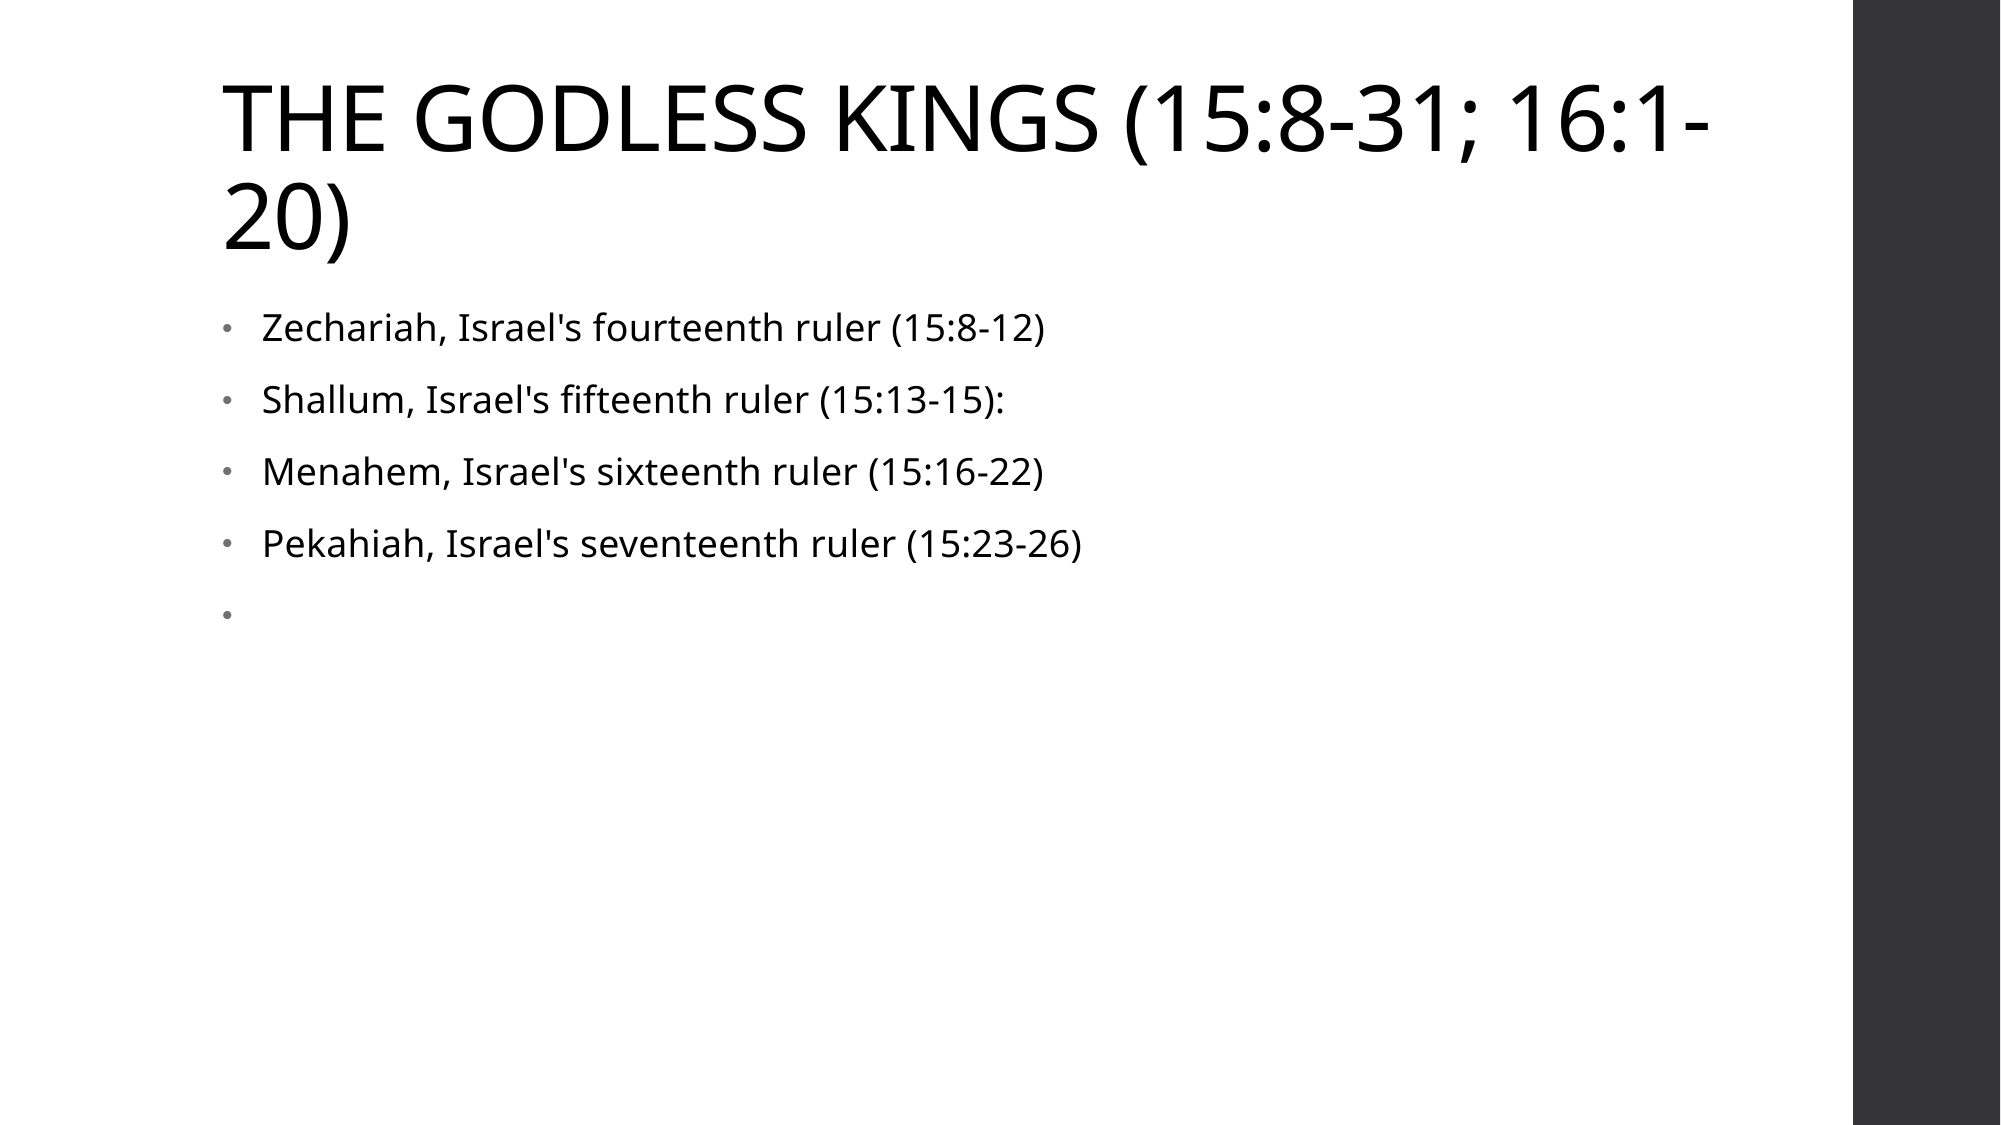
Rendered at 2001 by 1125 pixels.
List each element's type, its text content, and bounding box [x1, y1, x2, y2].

title THE GODLESS KINGS (15:8-31; 16:1-20) [206, 60, 1797, 278]
list Zechariah, Israel's fourteenth ruler (15:8-12) Shallum, Israel's fifteenth ruler (15:13-15): Menahem, Israel's sixteenth ruler (15:16-22) Pekahiah, Israel's seventeenth ruler (15:23-26) [206, 299, 1617, 1014]
